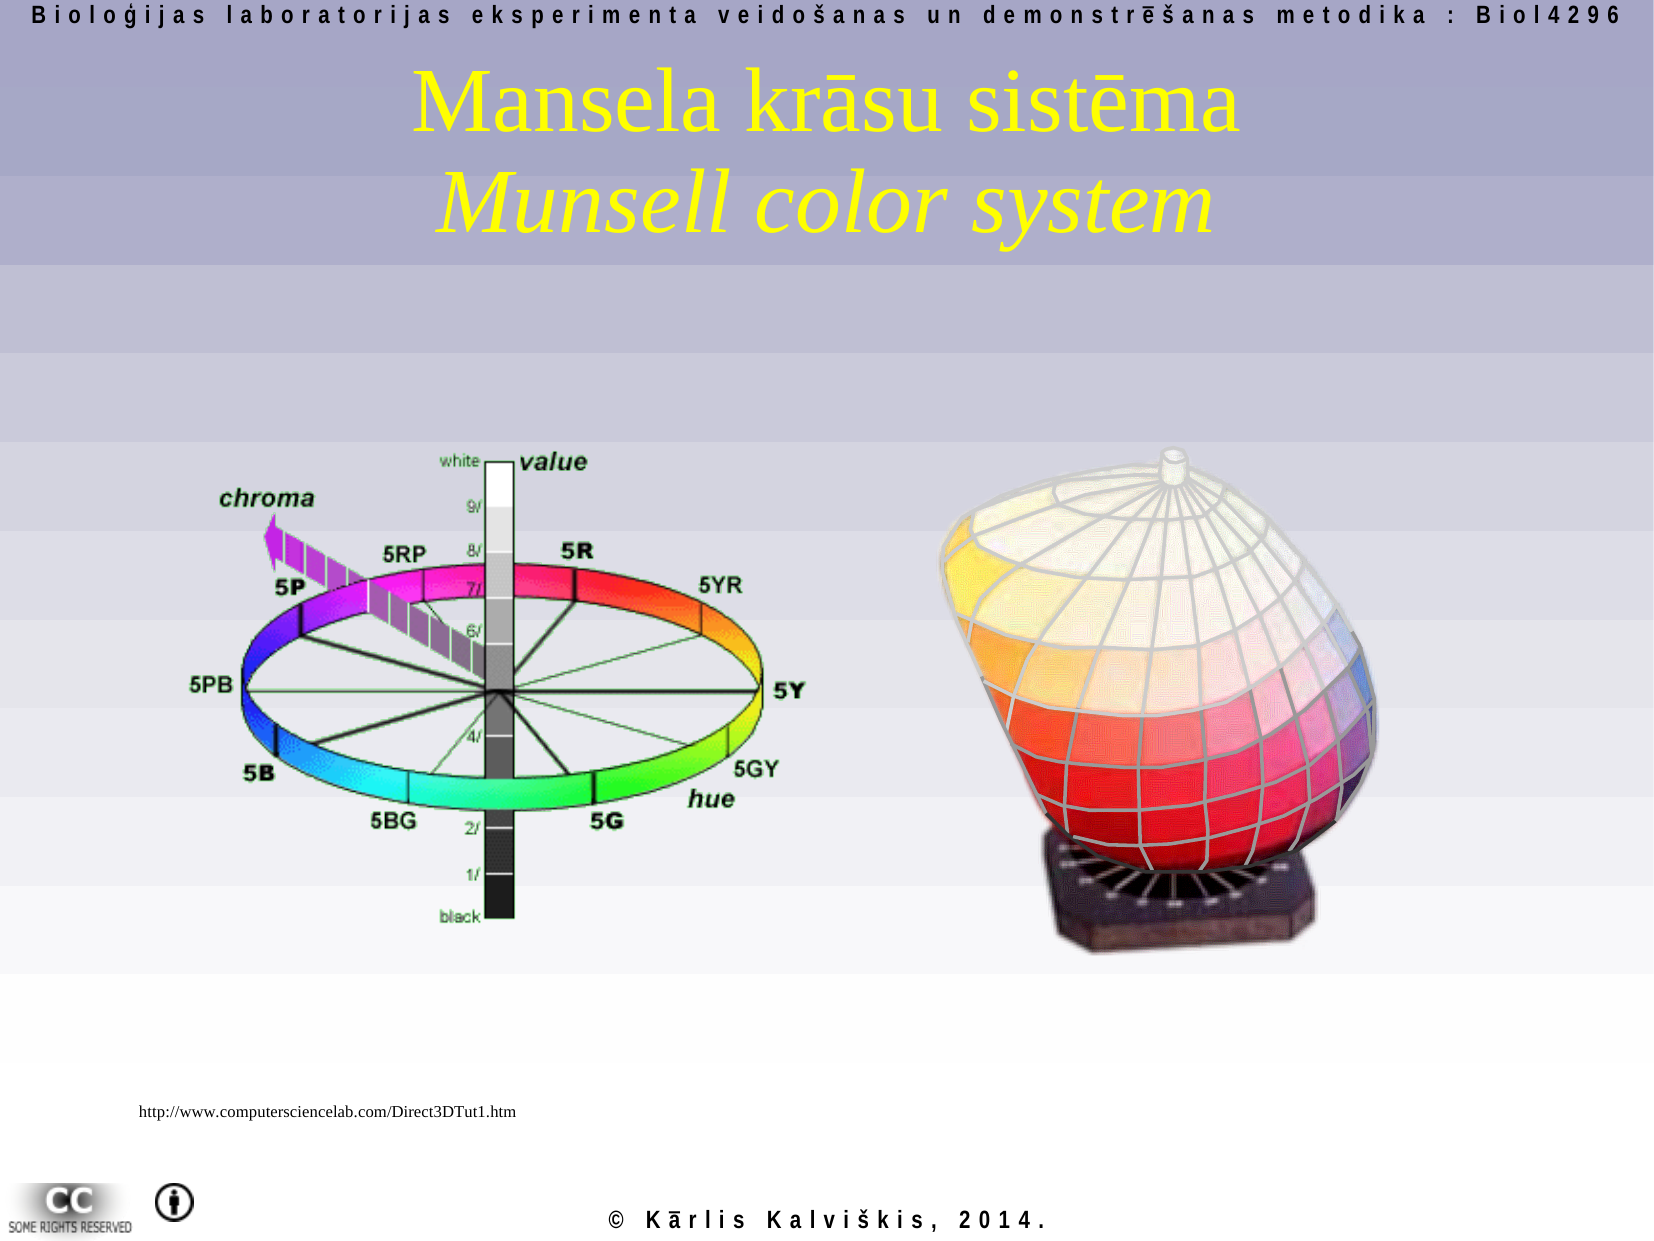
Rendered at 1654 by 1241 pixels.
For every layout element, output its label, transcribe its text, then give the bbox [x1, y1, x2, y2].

title Mansela krāsu sistēma Munsell color system [29, 49, 1625, 296]
text_box http://www.computersciencelab.com/Direct3DTut1.htm [138, 1102, 1261, 1158]
picture [0, 0, 1654, 1241]
